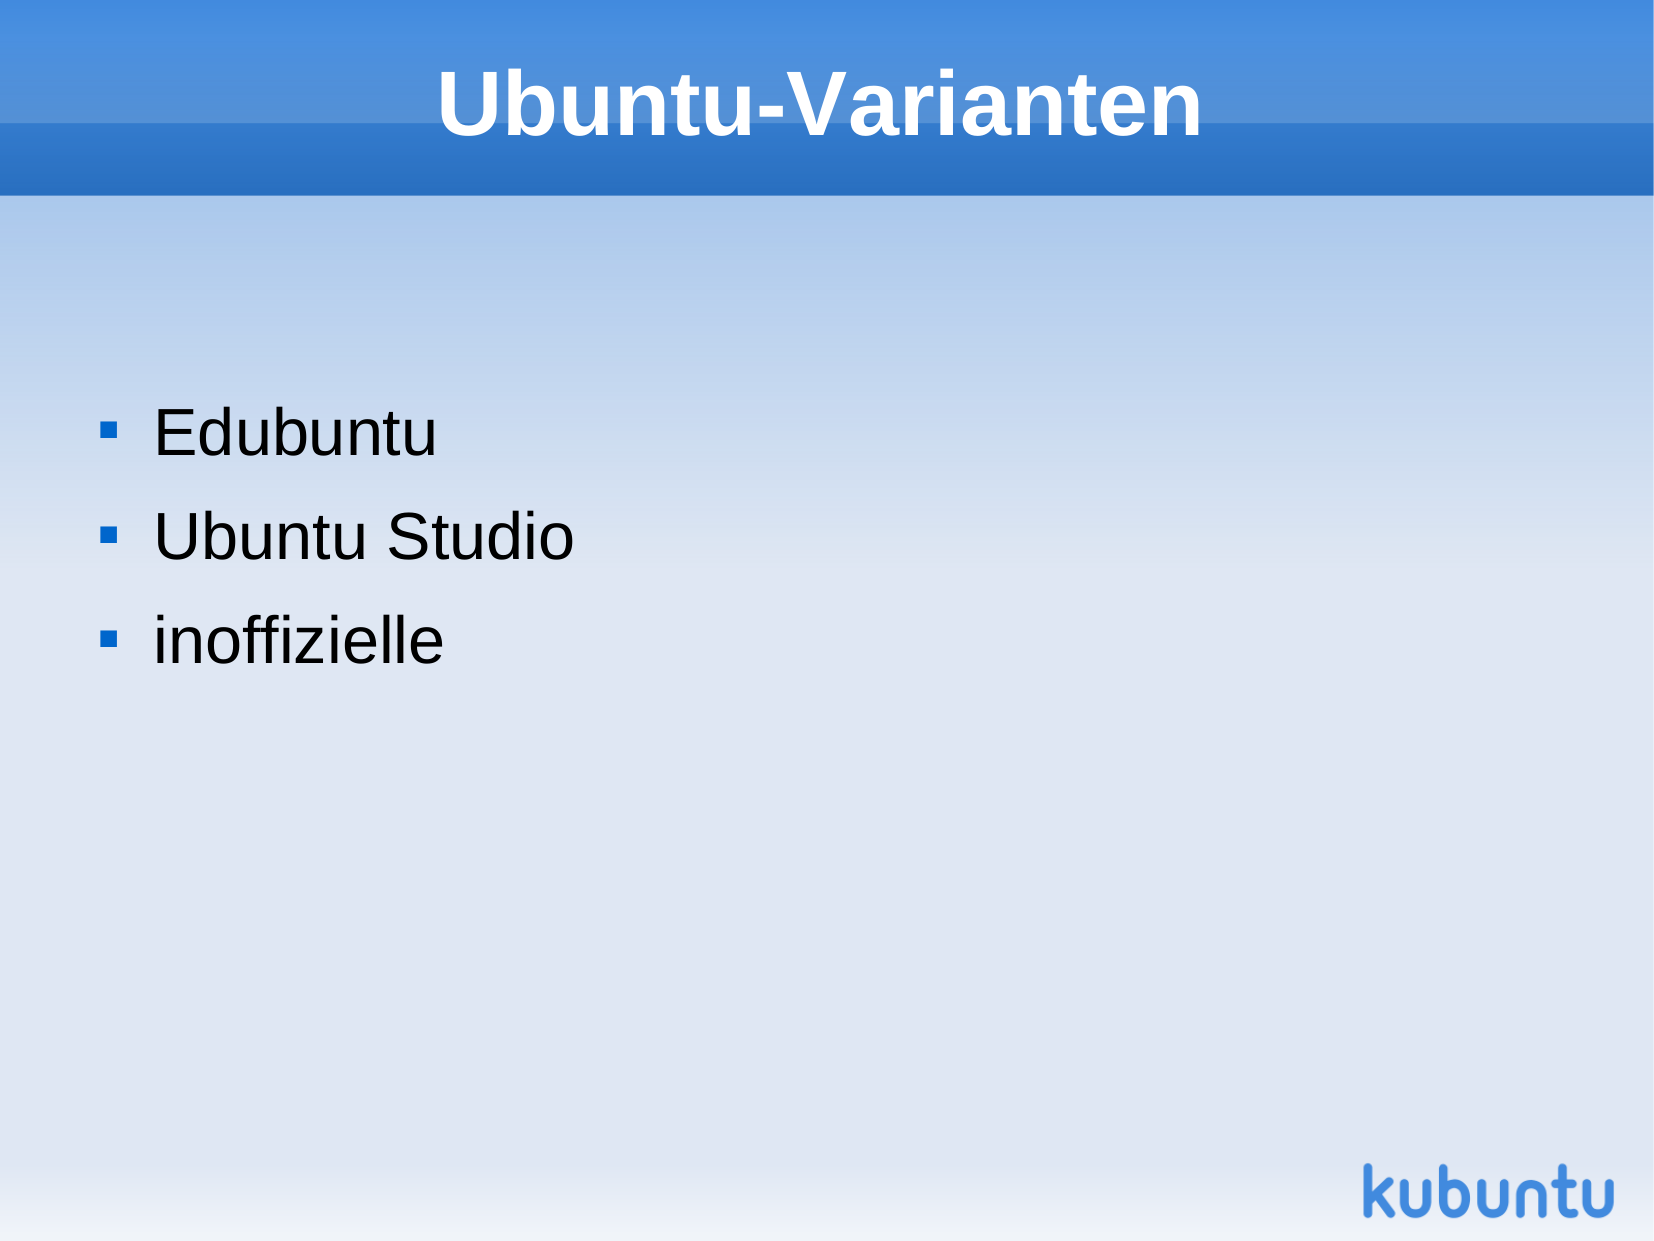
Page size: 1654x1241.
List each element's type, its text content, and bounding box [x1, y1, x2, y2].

picture [0, 0, 1654, 1241]
title Ubuntu-Varianten [76, 0, 1565, 208]
list Edubuntu Ubuntu Studio inoffizielle [82, 290, 1571, 1094]
